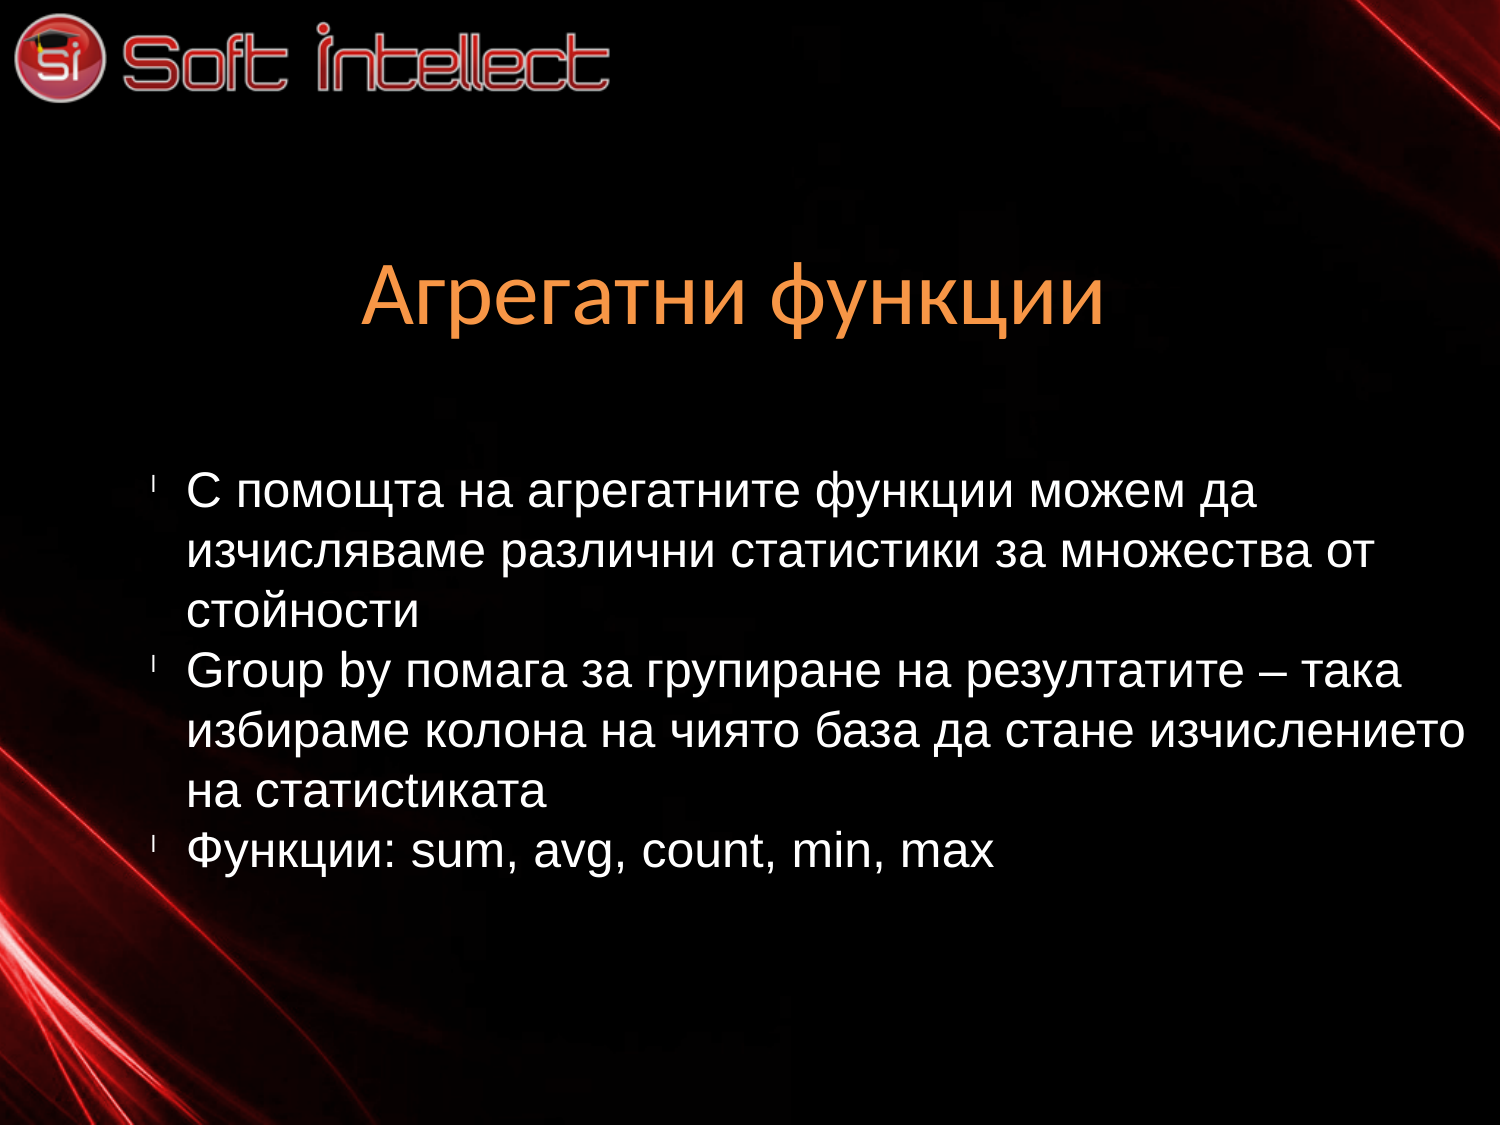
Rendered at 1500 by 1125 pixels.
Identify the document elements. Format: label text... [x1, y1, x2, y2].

picture [0, 0, 1500, 1125]
text_box Агрегатни функции [60, 195, 1410, 382]
text_box С помощта на агрегатните функции можем да изчисляваме различни статистики за множества от стойности Group by помага за групиране на резултатите – така избираме колона на чиято база да стане изчислението на статисtиката Функции: sum, avg, count, min, max [135, 450, 1500, 690]
